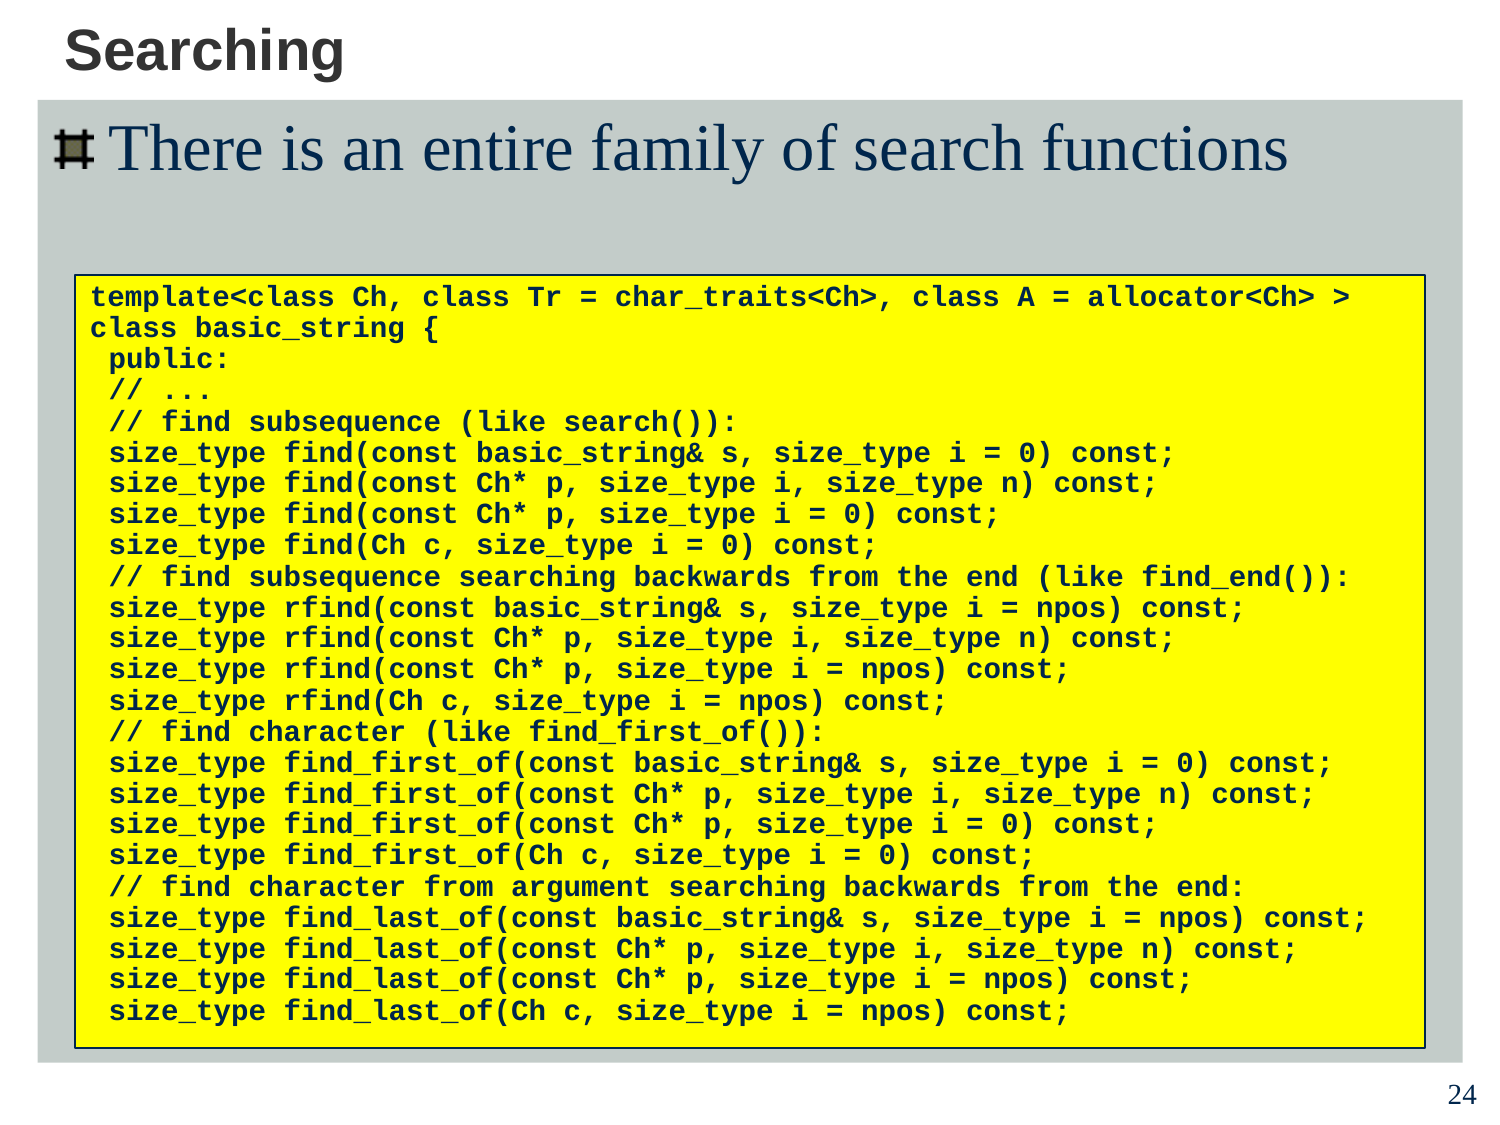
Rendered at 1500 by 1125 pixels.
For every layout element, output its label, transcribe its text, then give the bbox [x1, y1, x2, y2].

text_box template<class Ch, class Tr = char_traits<Ch>, class A = allocator<Ch> > class basic_string { public: // ... // find subsequence (like search()): size_type find(const basic_string& s, size_type i = 0) const; size_type find(const Ch* p, size_type i, size_type n) const; size_type find(const Ch* p, size_type i = 0) const; size_type find(Ch c, size_type i = 0) const; // find subsequence searching backwards from the end (like find_end()): size_type rfind(const basic_string& s, size_type i = npos) const; size_type rfind(const Ch* p, size_type i, size_type n) const; size_type rfind(const Ch* p, size_type i = npos) const; size_type rfind(Ch c, size_type i = npos) const; // find character (like find_first_of()): size_type find_first_of(const basic_string& s, size_type i = 0) const; size_type find_first_of(const Ch* p, size_type i, size_type n) const; size_type find_first_of(const Ch* p, size_type i = 0) const; size_type find_first_of(Ch c, size_type i = 0) const; // find character from argument searching backwards from the end: size_type find_last_of(const basic_string& s, size_type i = npos) const; size_type find_last_of(const Ch* p, size_type i, size_type n) const; size_type find_last_of(const Ch* p, size_type i = npos) const; size_type find_last_of(Ch c, size_type i = npos) const; [75, 275, 1426, 1048]
title Searching [50, 0, 1450, 91]
list There is an entire family of search functions [37, 99, 1463, 1063]
